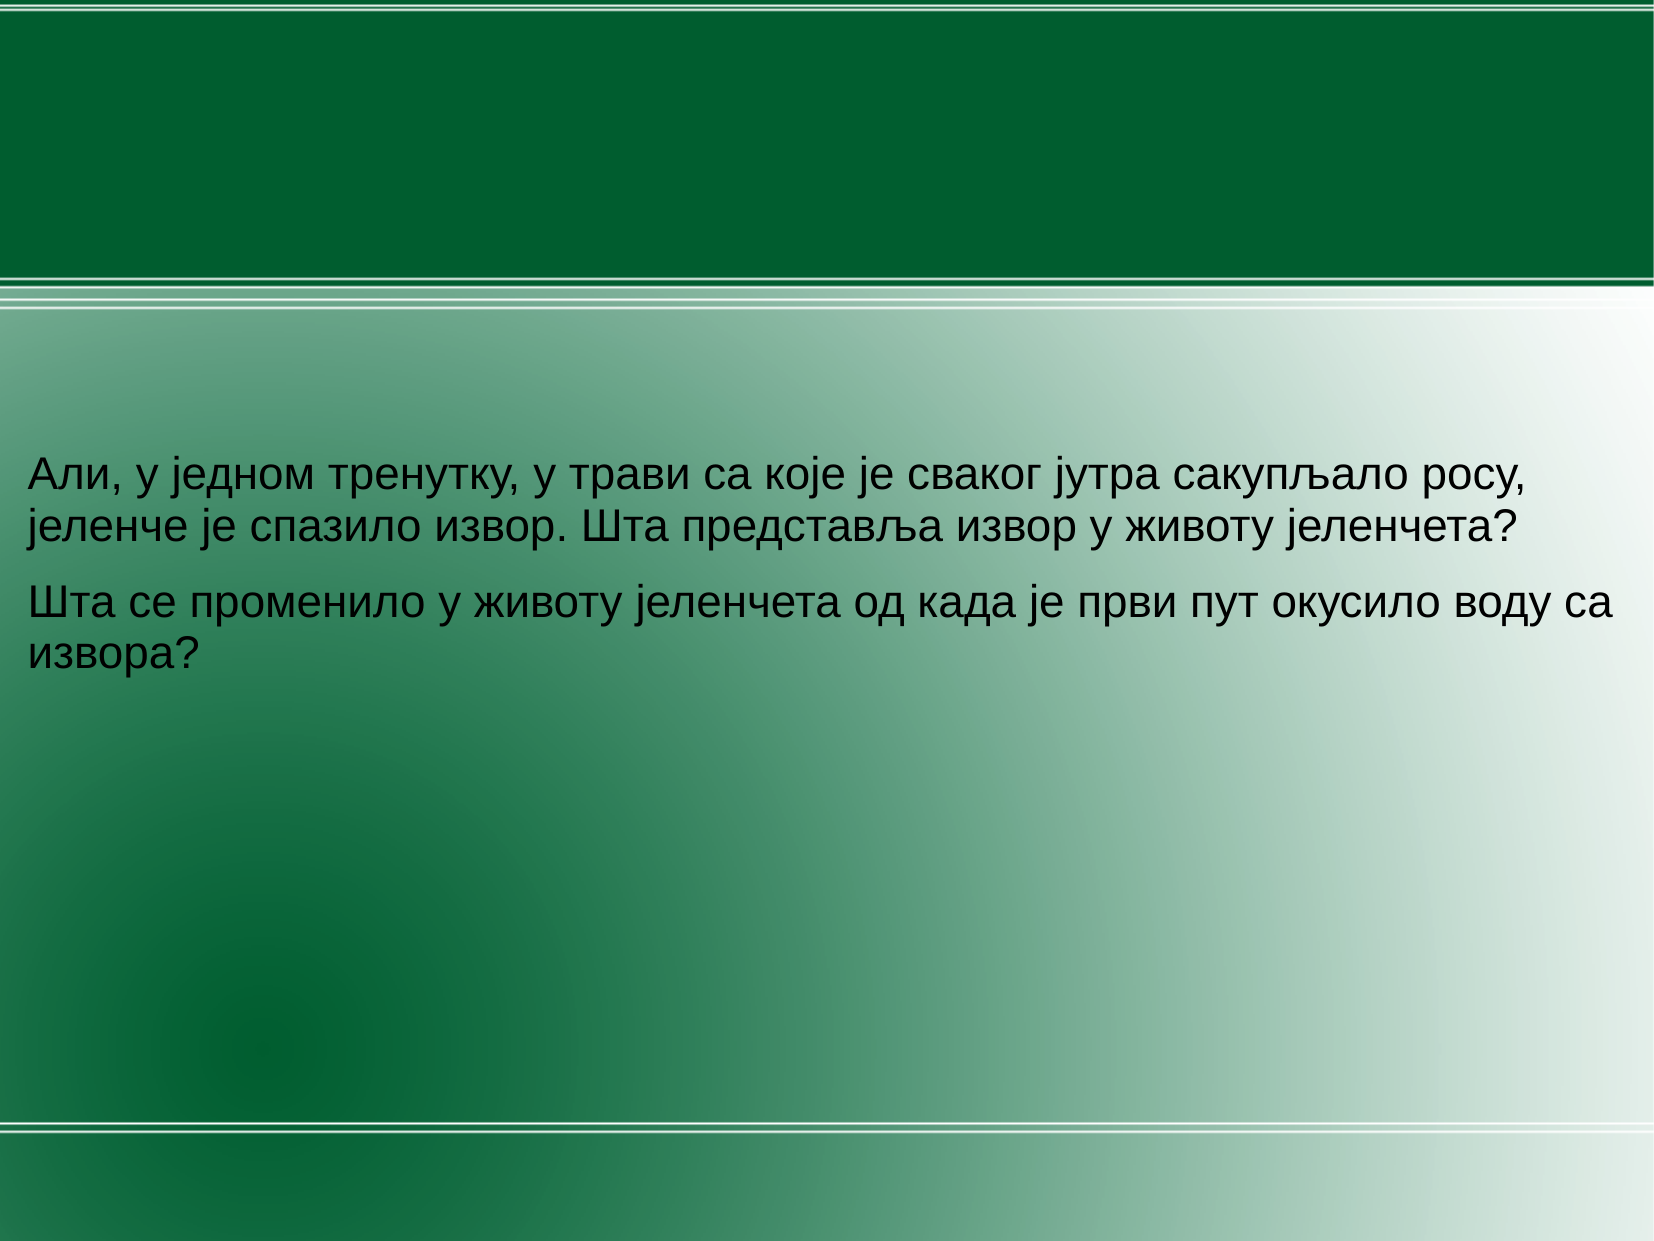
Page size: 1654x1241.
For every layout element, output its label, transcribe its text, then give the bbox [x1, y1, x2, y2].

text_box Али, у једном тренутку, у трави са које је сваког јутра сакупљало росу, јеленче је спазило извор. Шта представља извор у животу јеленчета? Шта се променило у животу јеленчета од када је први пут окусило воду са извора? [12, 441, 1654, 733]
picture [0, 0, 1654, 1241]
